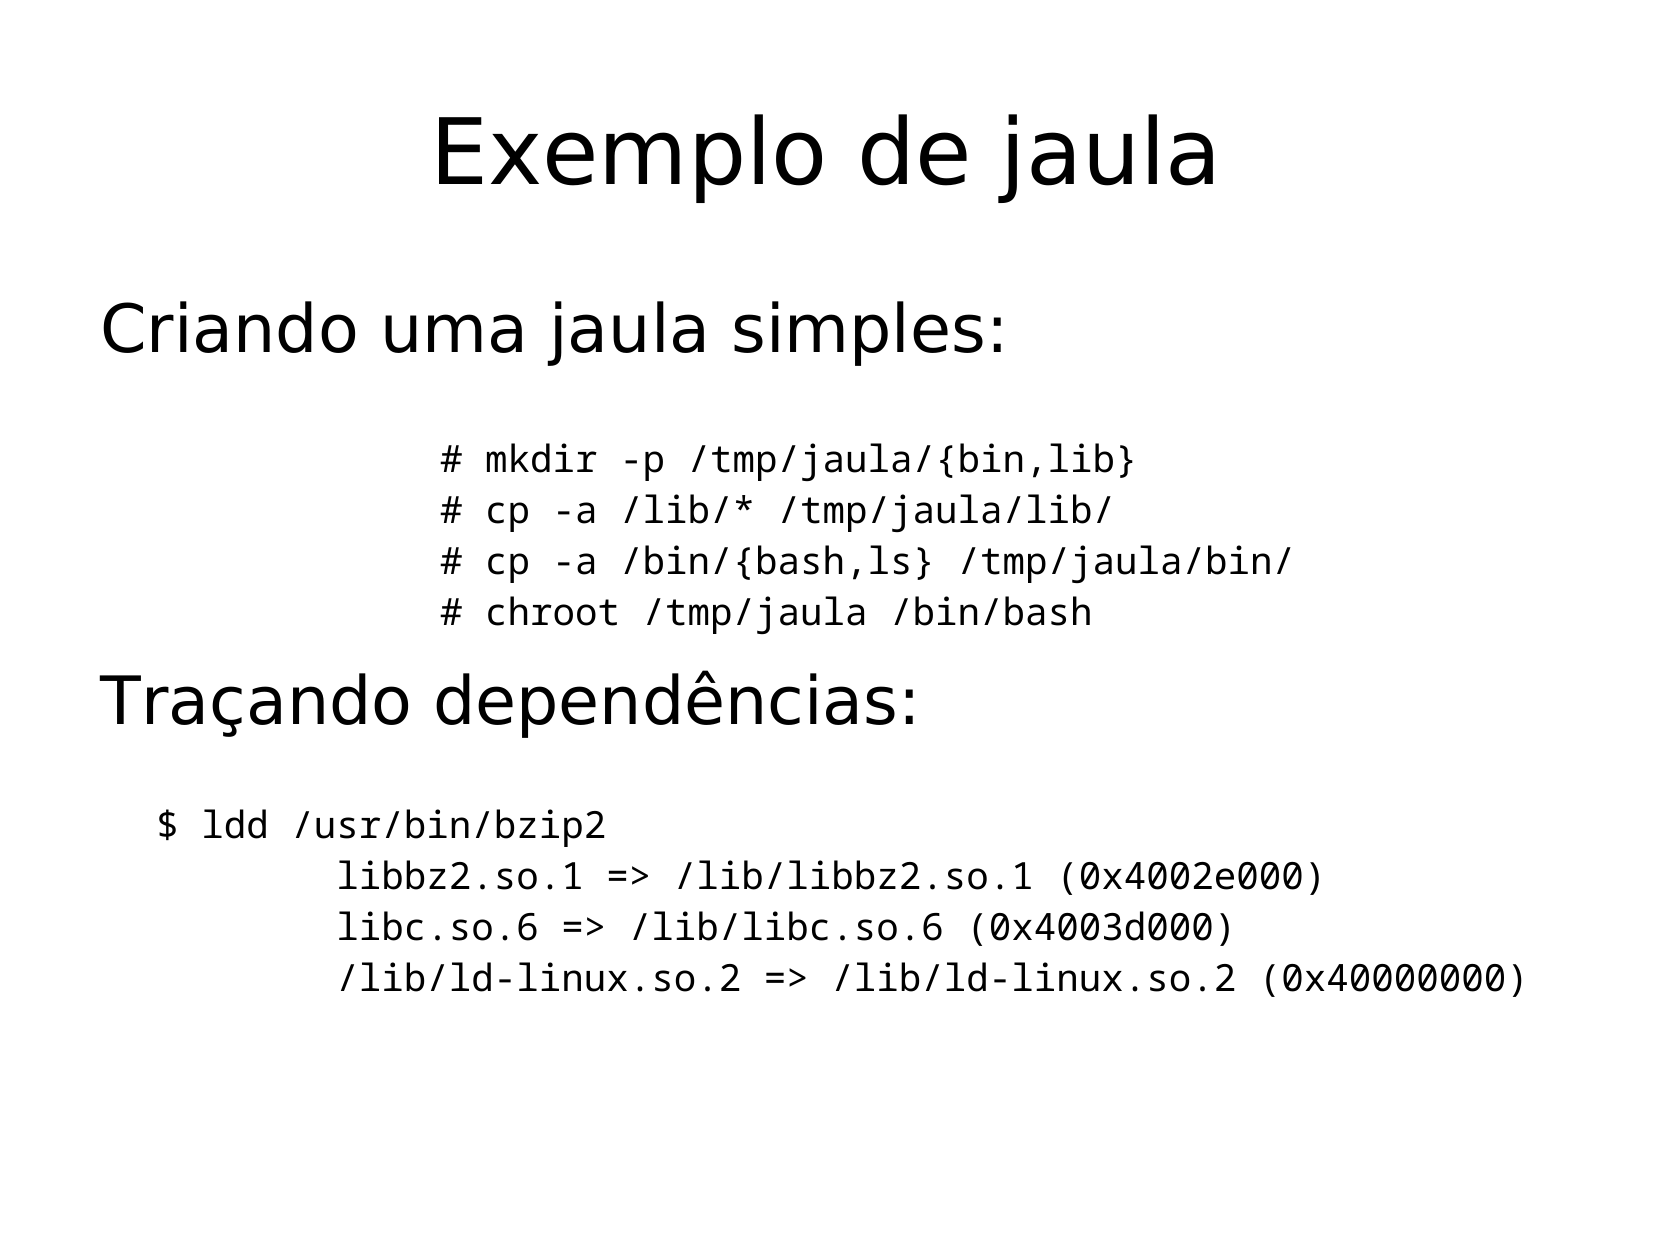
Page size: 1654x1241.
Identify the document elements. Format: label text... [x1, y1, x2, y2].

title Exemplo de jaula [82, 49, 1571, 257]
text_box $ ldd /usr/bin/bzip2 libbz2.so.1 => /lib/libbz2.so.1 (0x4002e000) libc.so.6 => /lib/libc.so.6 (0x4003d000) /lib/ld-linux.so.2 => /lib/ld-linux.so.2 (0x40000000) [141, 791, 1648, 1028]
list Criando uma jaula simples: [82, 290, 1571, 414]
text_box # mkdir -p /tmp/jaula/{bin,lib} # cp -a /lib/* /tmp/jaula/lib/ # cp -a /bin/{bash,ls} /tmp/jaula/bin/ # chroot /tmp/jaula /bin/bash [425, 425, 1424, 662]
list Traçando dependências: [82, 662, 1571, 786]
